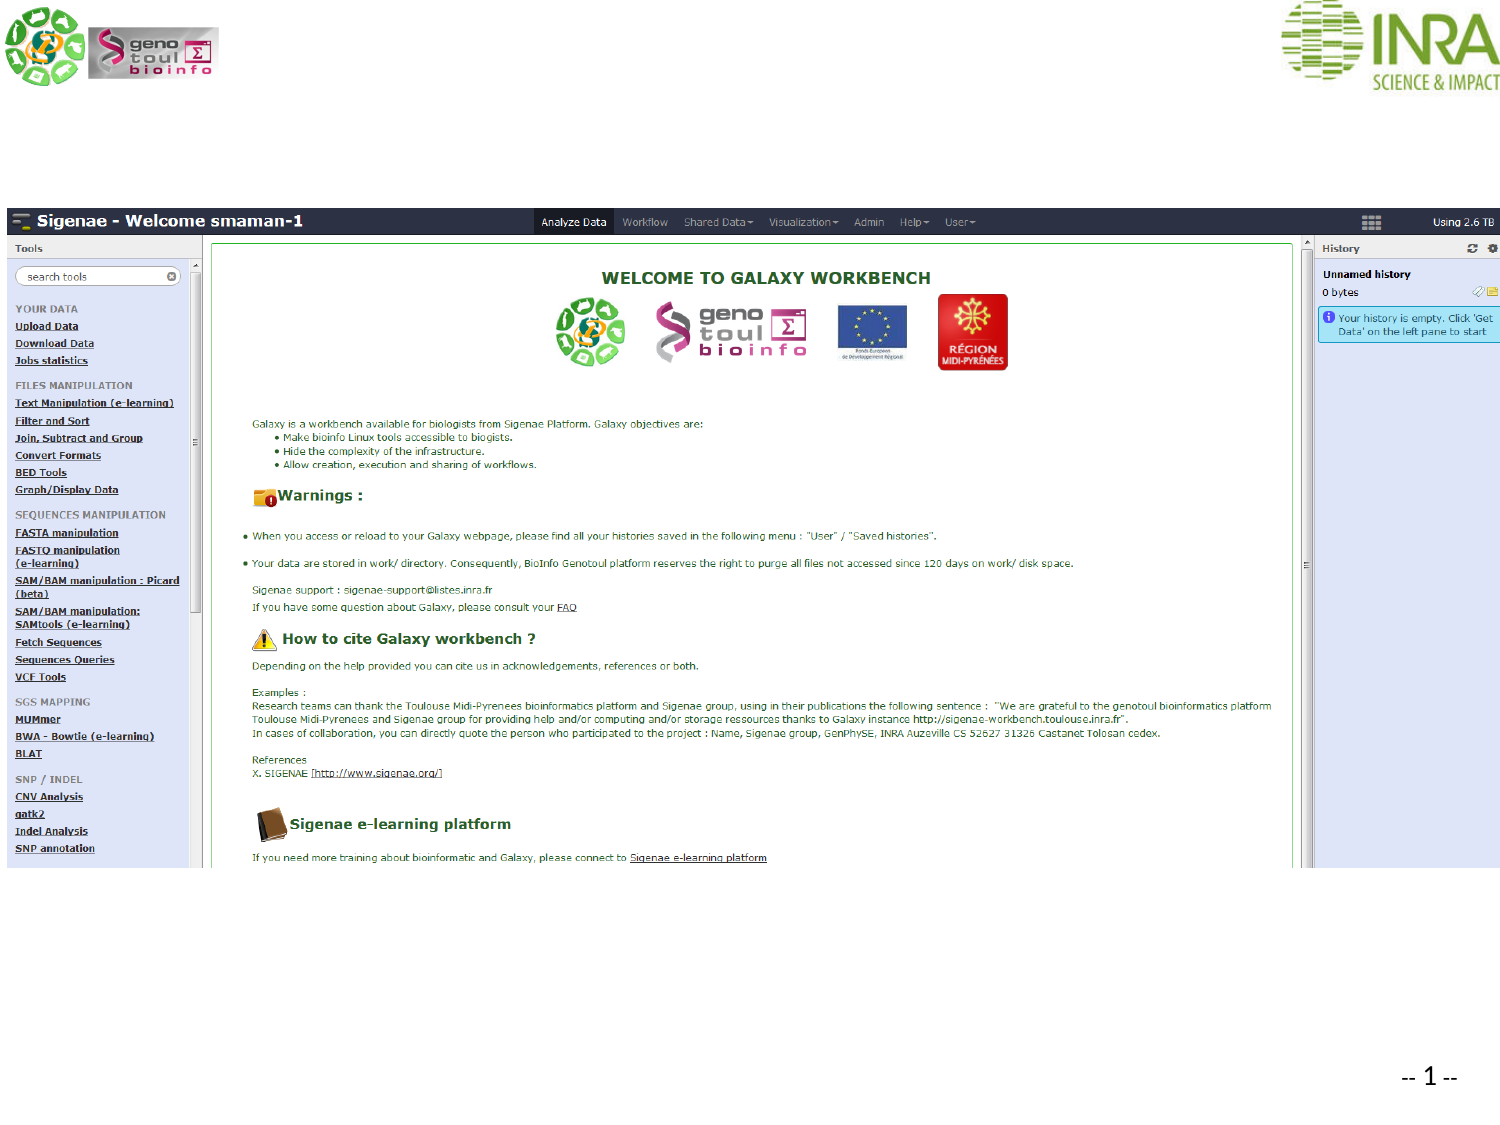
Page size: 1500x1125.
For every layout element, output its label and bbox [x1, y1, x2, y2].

picture [88, 27, 219, 79]
picture [1281, 0, 1500, 110]
picture [7, 208, 1500, 868]
picture [5, 7, 85, 86]
